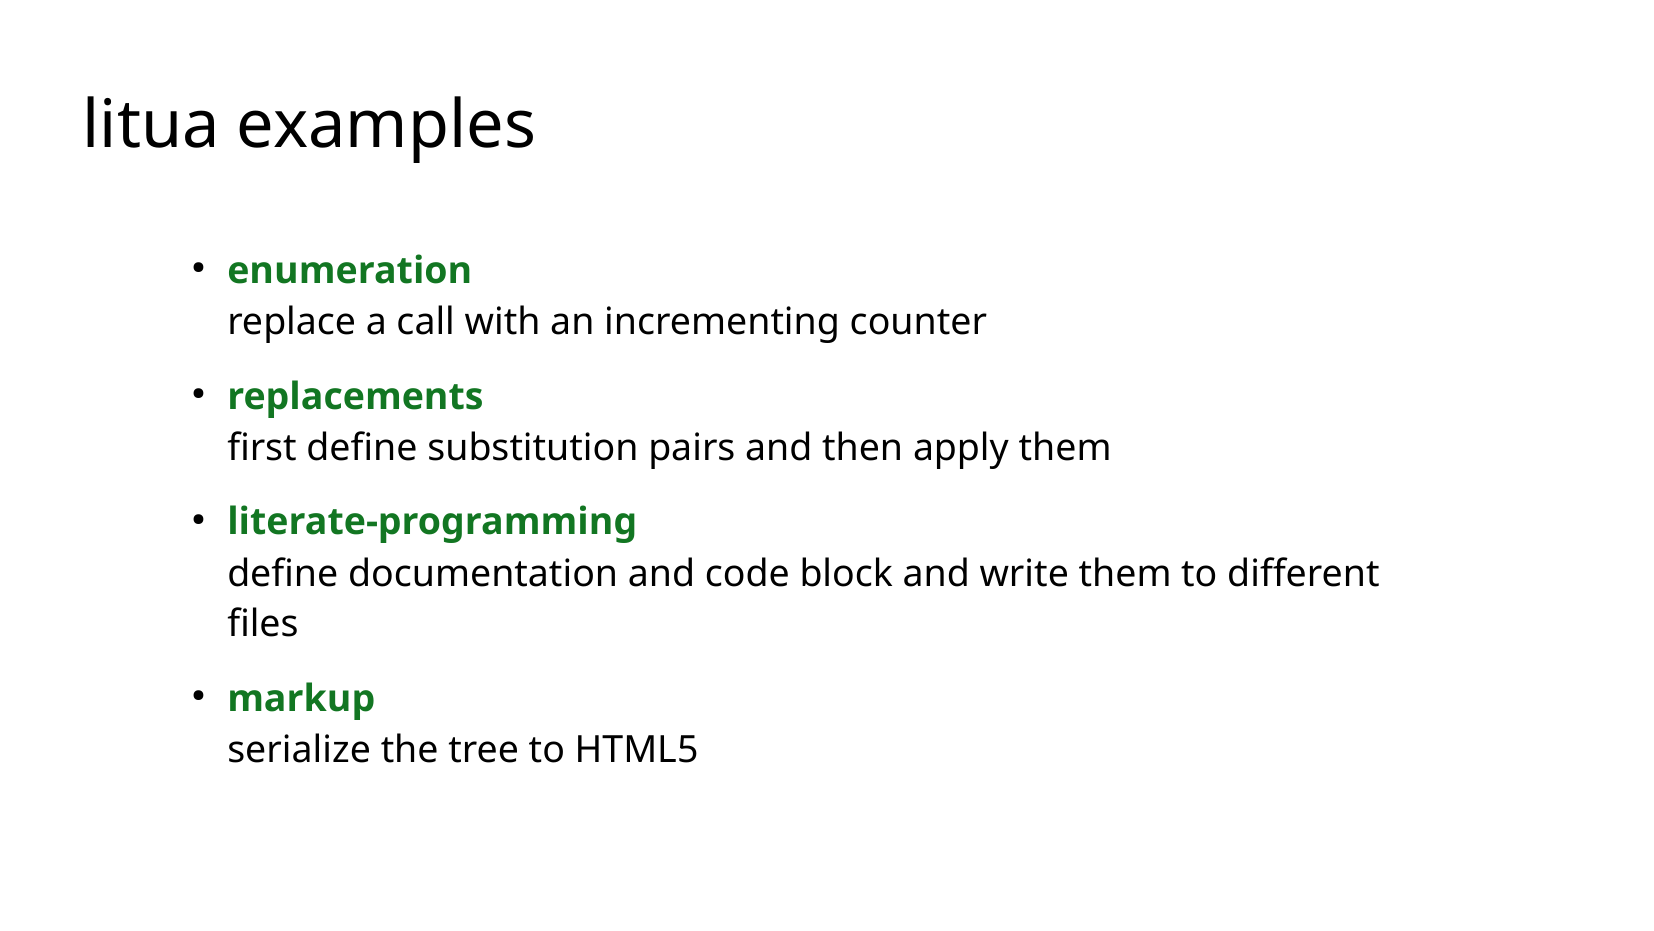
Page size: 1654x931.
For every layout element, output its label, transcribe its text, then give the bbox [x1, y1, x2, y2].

text_box litua examples [82, 37, 1571, 207]
text_box enumeration replace a call with an incrementing counter replacements first define substitution pairs and then apply them literate-programming define documentation and code block and write them to different files markup serialize the tree to HTML5 [177, 236, 1418, 782]
